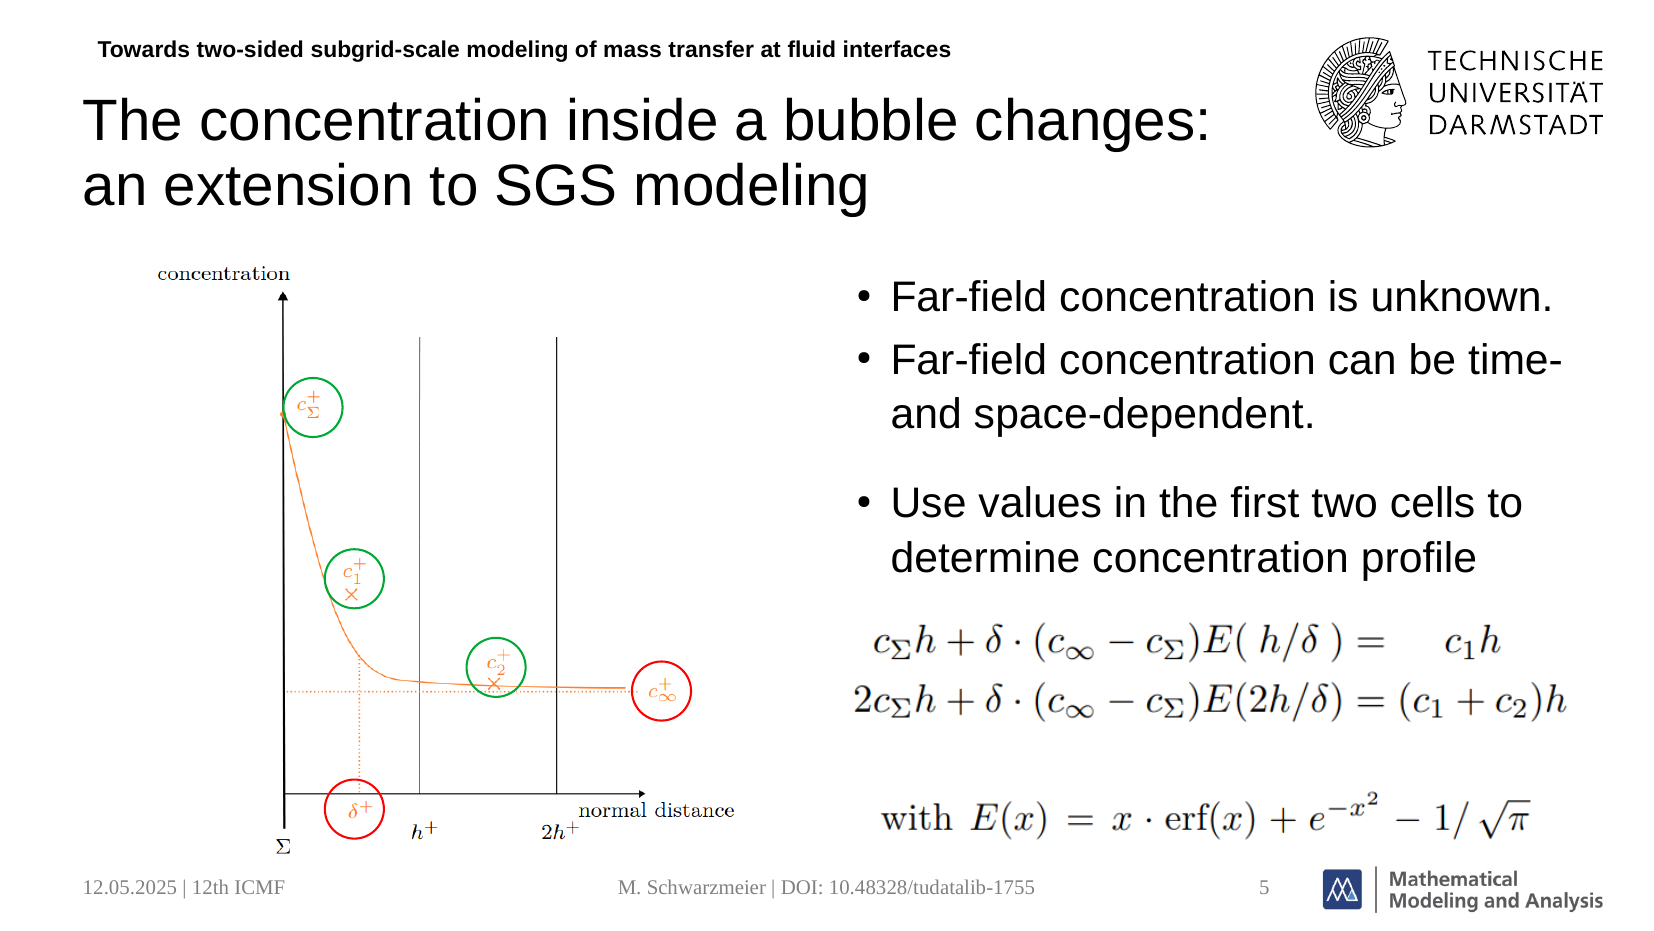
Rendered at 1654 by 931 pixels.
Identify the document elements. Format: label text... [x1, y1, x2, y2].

list Far-field concentration is unknown. Far-field concentration can be time- and space-dependent. Use values in the first two cells to determine concentration profile [845, 265, 1572, 591]
picture [153, 265, 738, 857]
picture [1299, 861, 1626, 918]
title The concentration inside a bubble changes: an extension to SGS modeling [82, 69, 1270, 237]
picture [845, 618, 1572, 729]
picture [879, 787, 1538, 843]
